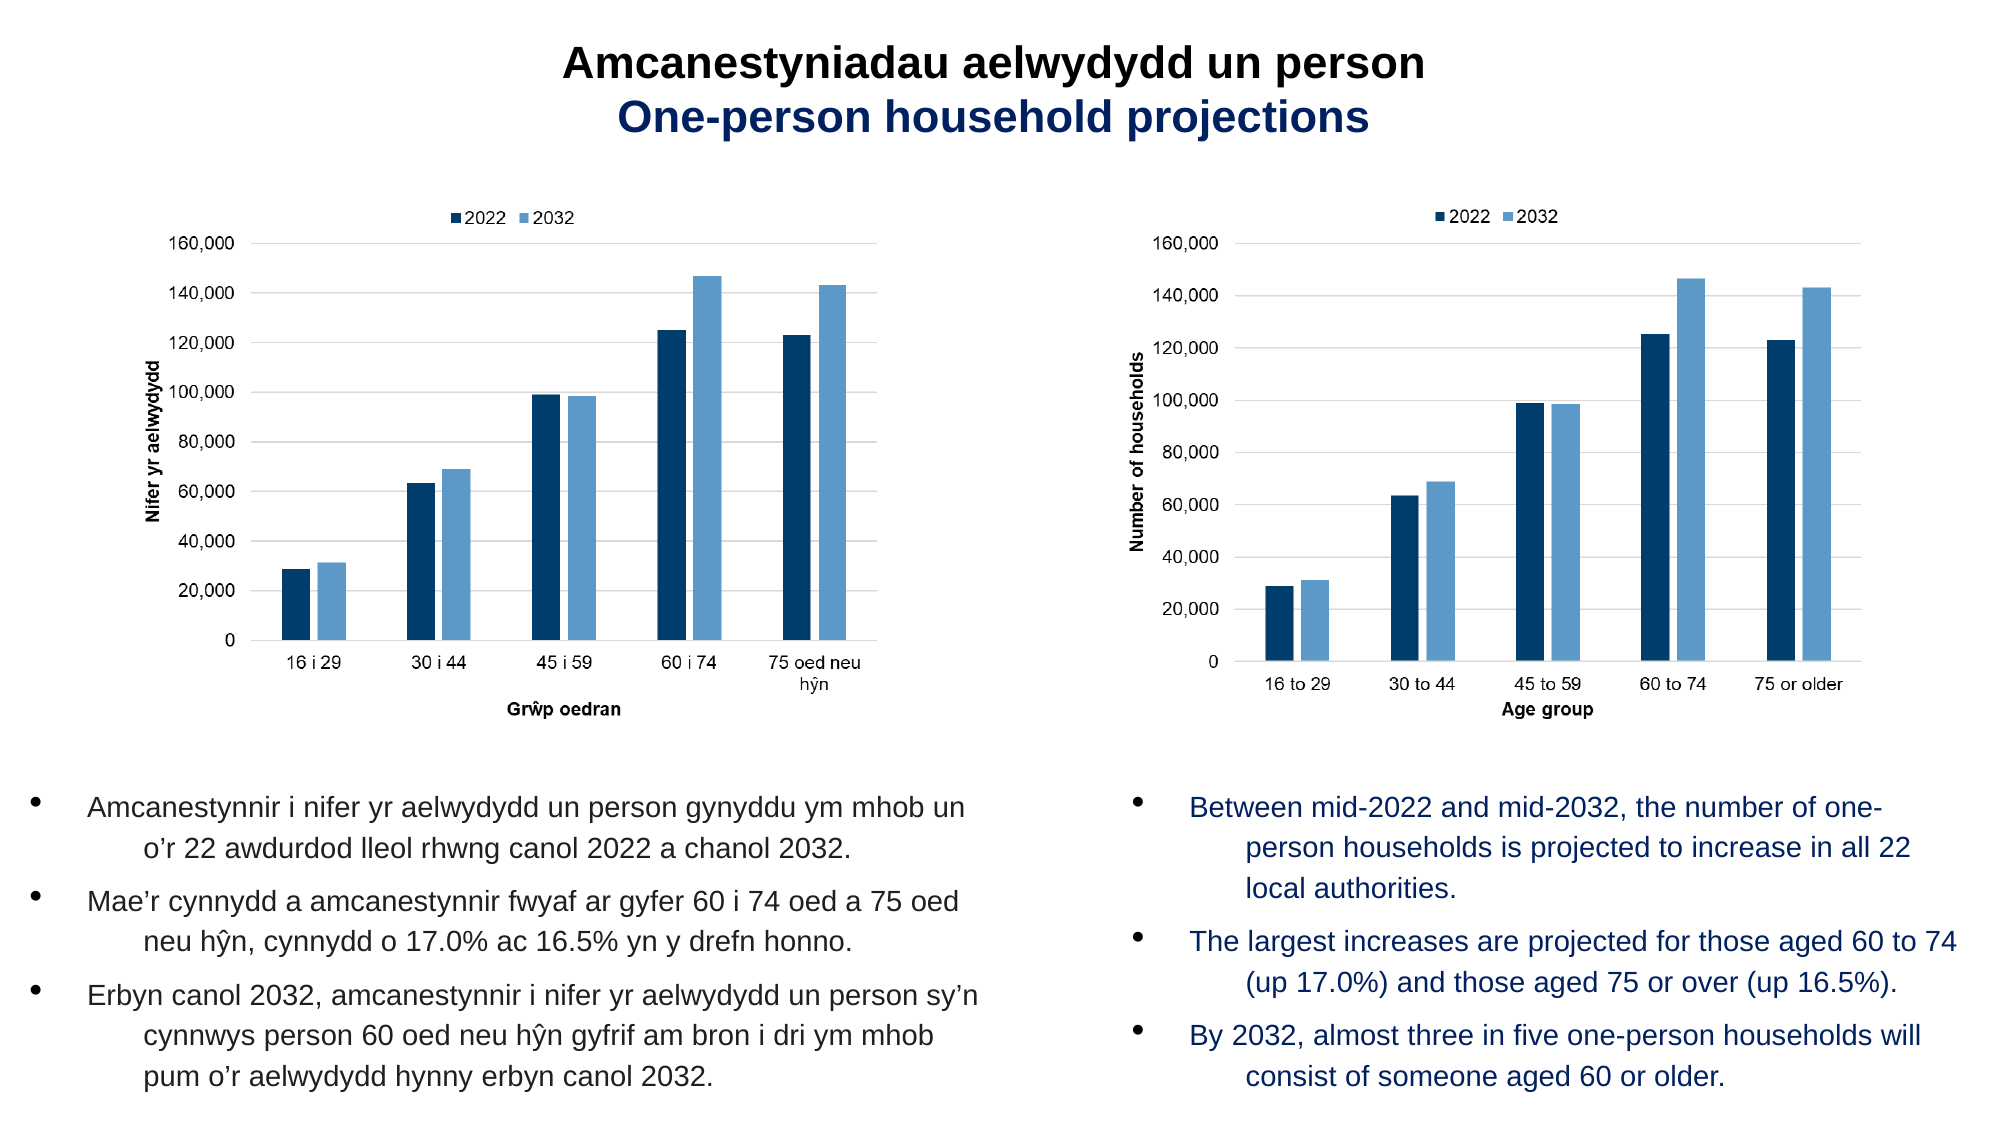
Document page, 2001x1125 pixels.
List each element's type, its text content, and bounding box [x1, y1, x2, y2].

list Between mid-2022 and mid-2032, the number of one-person households is projected to increase in all 22 local authorities. The largest increases are projected for those aged 60 to 74 (up 17.0%) and those aged 75 or over (up 16.5%). By 2032, almost three in five one‑person households will consist of someone aged 60 or older. [1118, 775, 1985, 1115]
picture [122, 186, 894, 739]
text_box Amcanestynnir i nifer yr aelwydydd un person gynyddu ym mhob un o’r 22 awdurdod lleol rhwng canol 2022 a chanol 2032. Mae’r cynnydd a amcanestynnir fwyaf ar gyfer 60 i 74 oed a 75 oed neu hŷn, cynnydd o 17.0% ac 16.5% yn y drefn honno. Erbyn canol 2032, amcanestynnir i nifer yr aelwydydd un person sy’n cynnwys person 60 oed neu hŷn gyfrif am bron i dri ym mhob pum o’r aelwydydd hynny erbyn canol 2032. [15, 775, 1000, 1125]
title Amcanestyniadau aelwydydd un person One-person household projections [31, 25, 1957, 150]
picture [1106, 186, 1878, 739]
